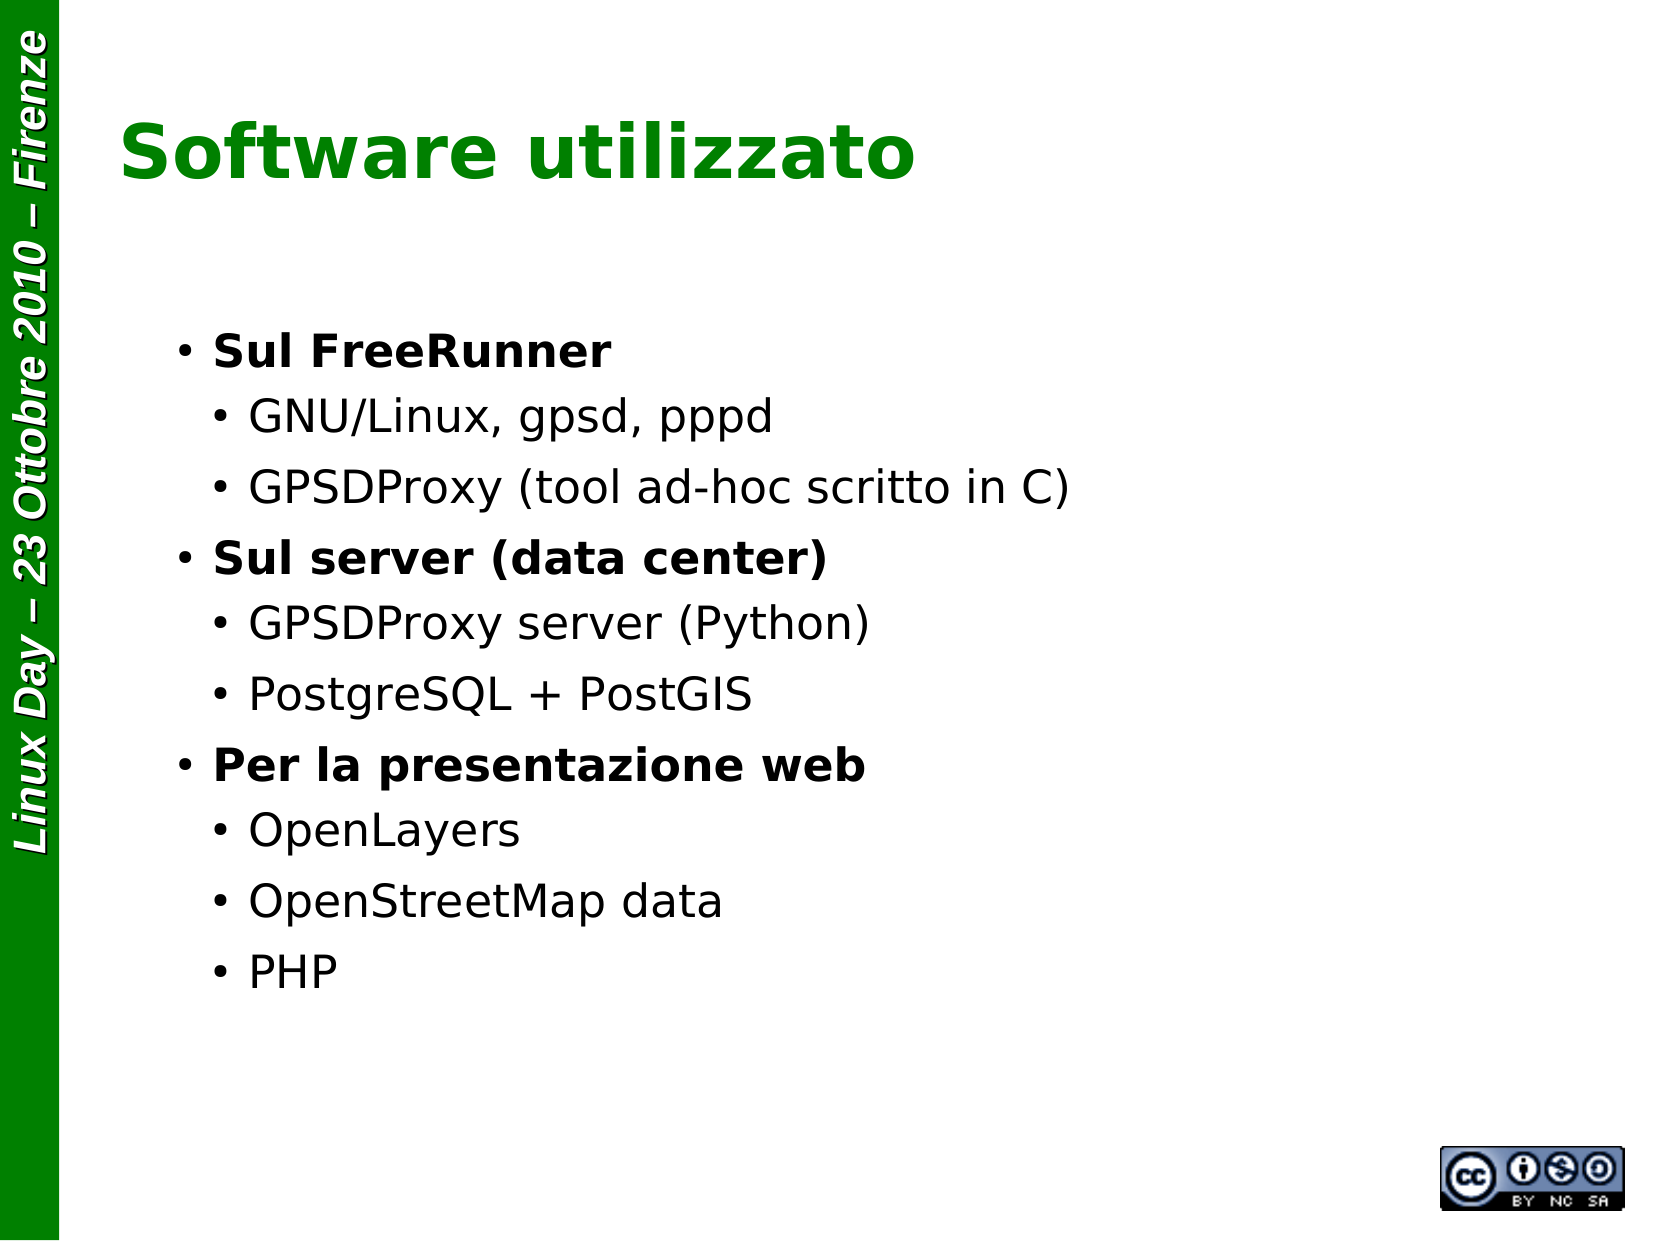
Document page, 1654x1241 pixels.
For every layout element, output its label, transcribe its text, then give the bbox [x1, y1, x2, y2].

list Sul FreeRunner GNU/Linux, gpsd, pppd GPSDProxy (tool ad-hoc scritto in C) Sul server (data center) GPSDProxy server (Python) PostgreSQL + PostGIS Per la presentazione web OpenLayers OpenStreetMap data PHP [177, 324, 1571, 1101]
picture [1440, 1146, 1625, 1211]
title Software utilizzato [118, 56, 1306, 249]
